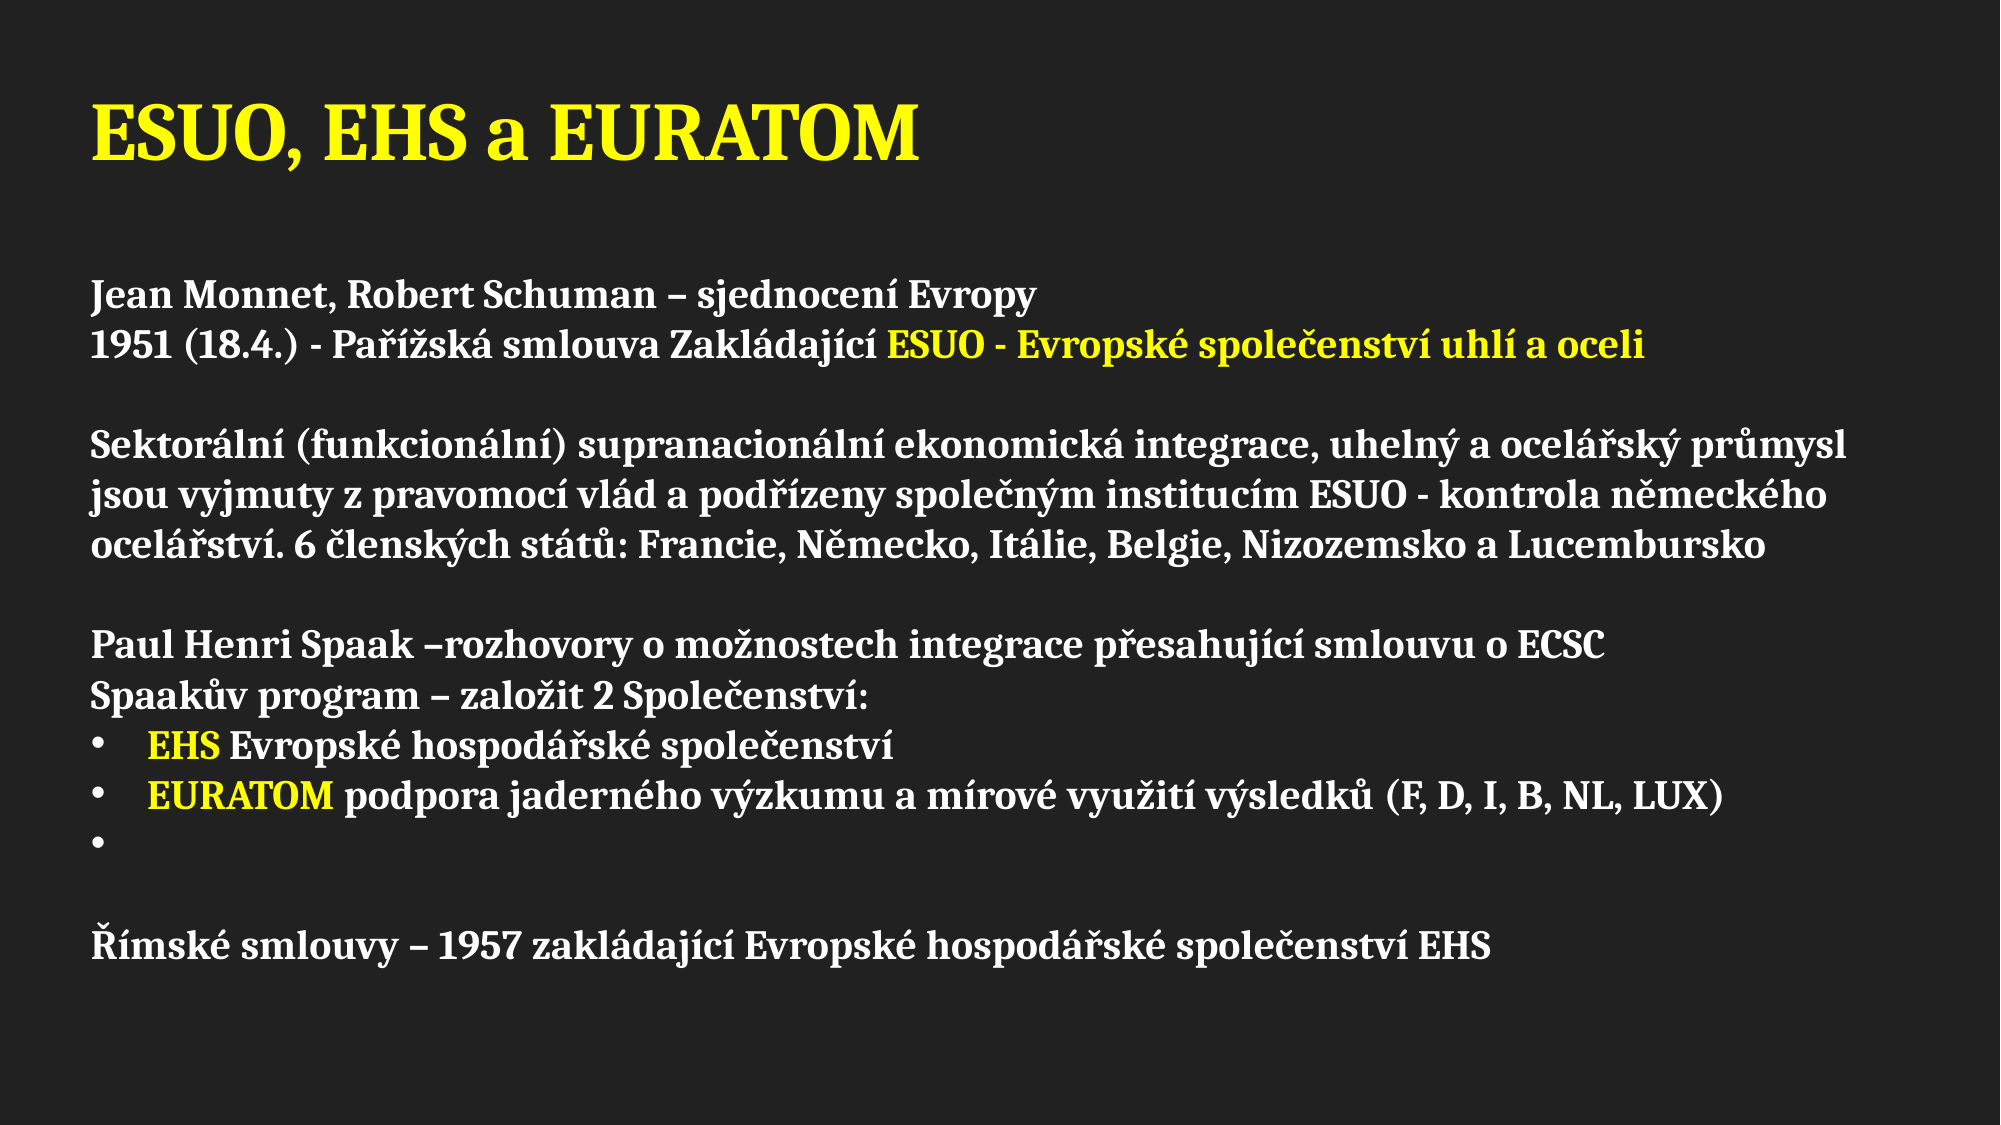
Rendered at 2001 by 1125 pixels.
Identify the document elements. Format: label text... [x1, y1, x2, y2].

text_box ESUO, EHS a EURATOM Jean Monnet, Robert Schuman – sjednocení Evropy 1951 (18.4.) - Pařížská smlouva Zakládající ESUO - Evropské společenství uhlí a oceli Sektorální (funkcionální) supranacionální ekonomická integrace, uhelný a ocelářský průmysl jsou vyjmuty z pravomocí vlád a podřízeny společným institucím ESUO - kontrola německého ocelářství. 6 členských států: Francie, Německo, Itálie, Belgie, Nizozemsko a Lucembursko Paul Henri Spaak –rozhovory o možnostech integrace přesahující smlouvu o ECSC Spaakův program – založit 2 Společenství: EHS Evropské hospodářské společenství EURATOM podpora jaderného výzkumu a mírové využití výsledků (F, D, I, B, NL, LUX) Římské smlouvy – 1957 zakládající Evropské hospodářské společenství EHS [76, 70, 1908, 1115]
